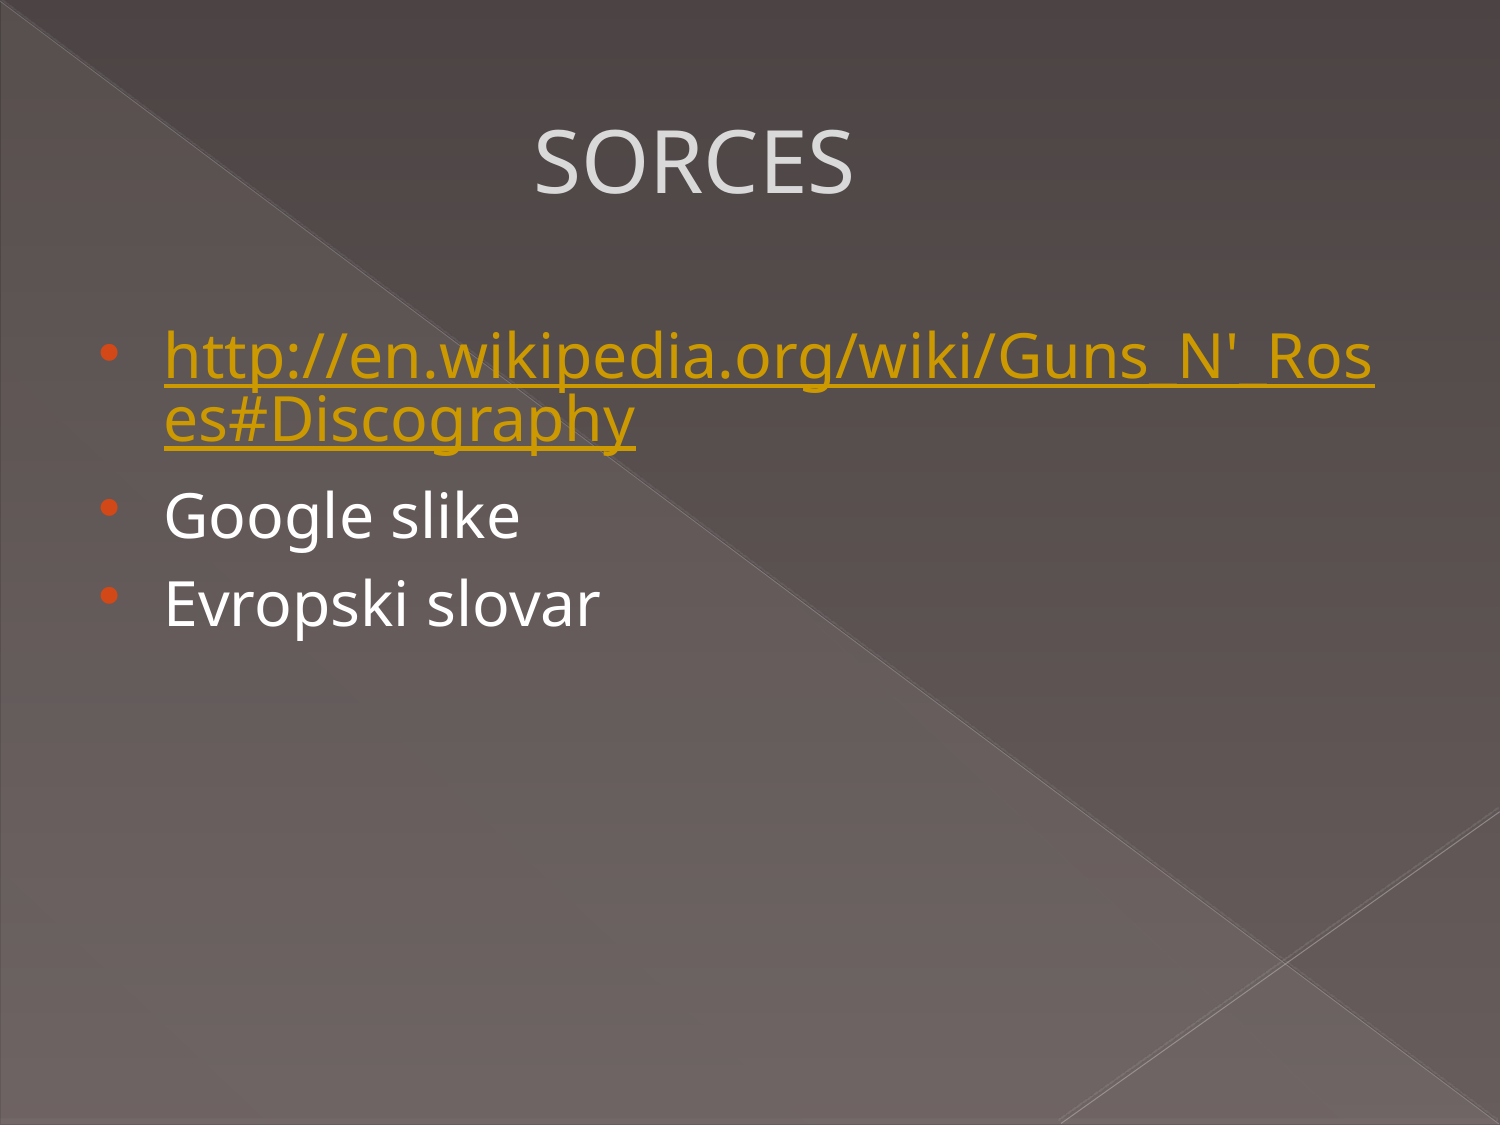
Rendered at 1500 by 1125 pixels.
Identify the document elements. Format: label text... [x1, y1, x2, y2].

list http://en.wikipedia.org/wiki/Guns_N'_Roses#Discography Google slike Evropski slovar [75, 308, 1425, 1059]
title SORCES [75, 43, 1425, 274]
